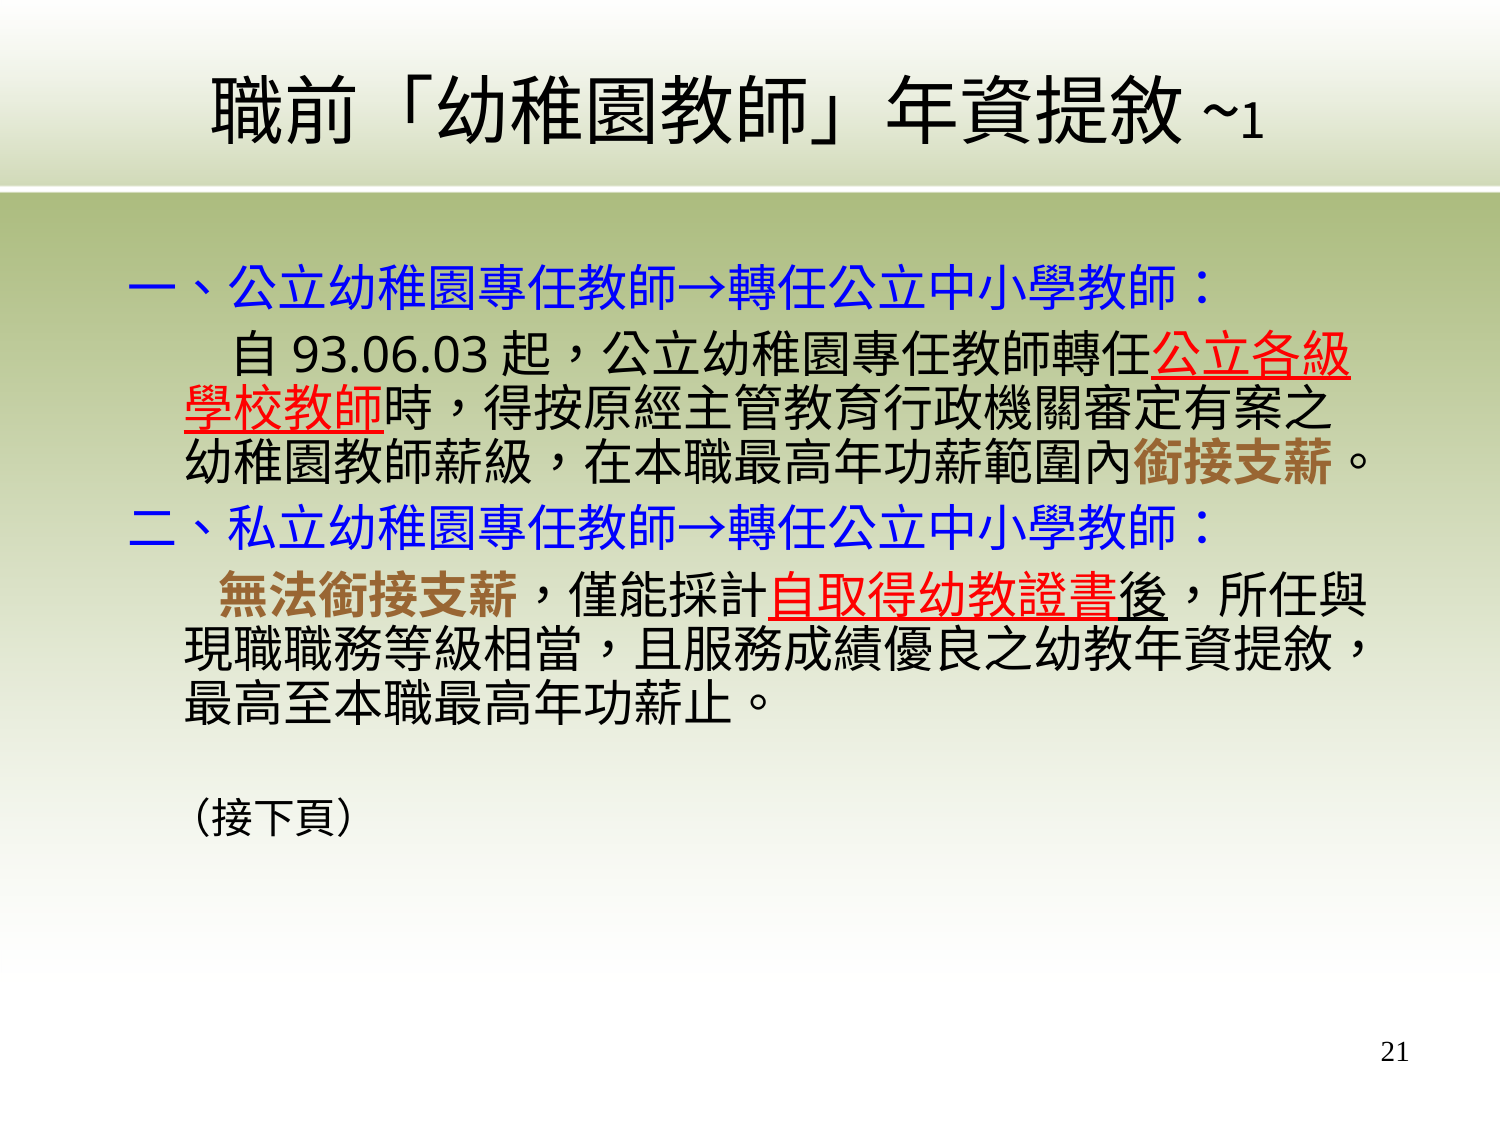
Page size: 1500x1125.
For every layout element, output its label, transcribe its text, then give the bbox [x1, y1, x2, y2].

list 一、公立幼稚園專任教師→轉任公立中小學教師： 自93.06.03起，公立幼稚園專任教師轉任公立各級學校教師時，得按原經主管教育行政機關審定有案之幼稚園教師薪級，在本職最高年功薪範圍內銜接支薪。 二、私立幼稚園專任教師→轉任公立中小學教師： 無法銜接支薪，僅能採計自取得幼教證書後，所任與現職職務等級相當，且服務成績優良之幼教年資提敘，最高至本職最高年功薪止。 （接下頁） [112, 255, 1388, 1031]
title 職前「幼稚園教師」年資提敘~1 [194, 42, 1308, 161]
text_box <number> [1074, 1024, 1426, 1103]
picture [0, 0, 1500, 1125]
